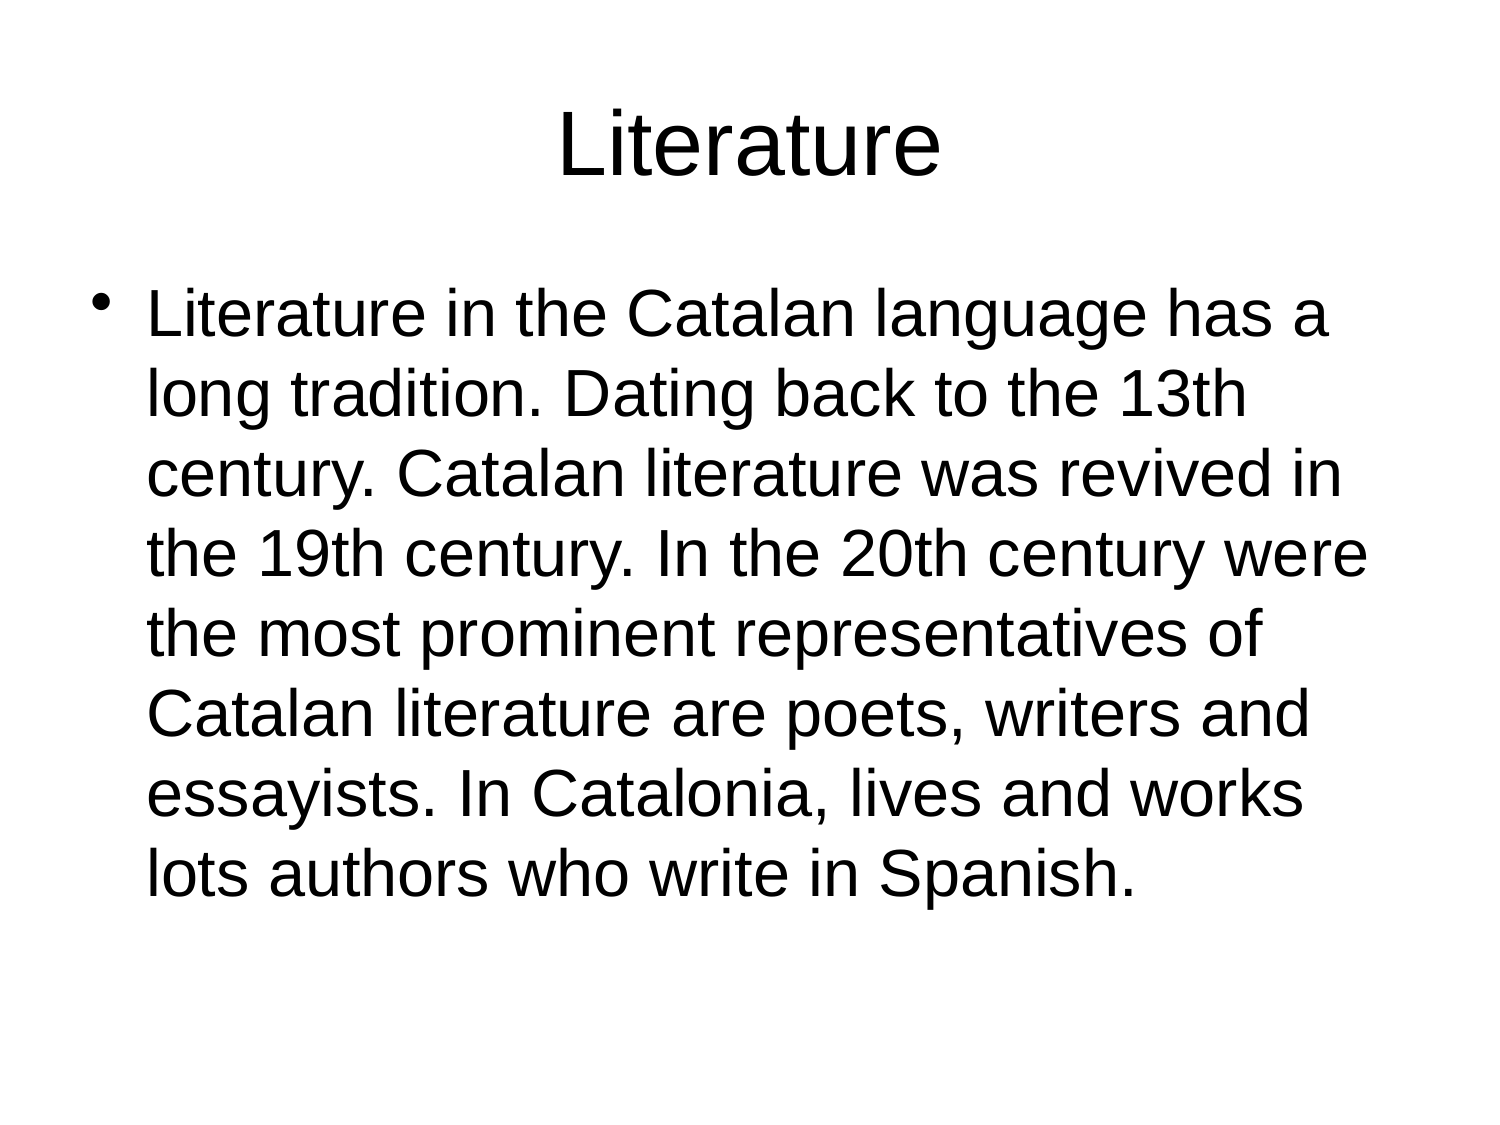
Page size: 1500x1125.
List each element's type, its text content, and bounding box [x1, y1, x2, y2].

list Literature in the Catalan language has a long tradition. Dating back to the 13th century. Catalan literature was revived in the 19th century. In the 20th century were the most prominent representatives of Catalan literature are poets, writers and essayists. In Catalonia, lives and works lots authors who write in Spanish. [75, 262, 1425, 1005]
title Literature [75, 45, 1425, 233]
